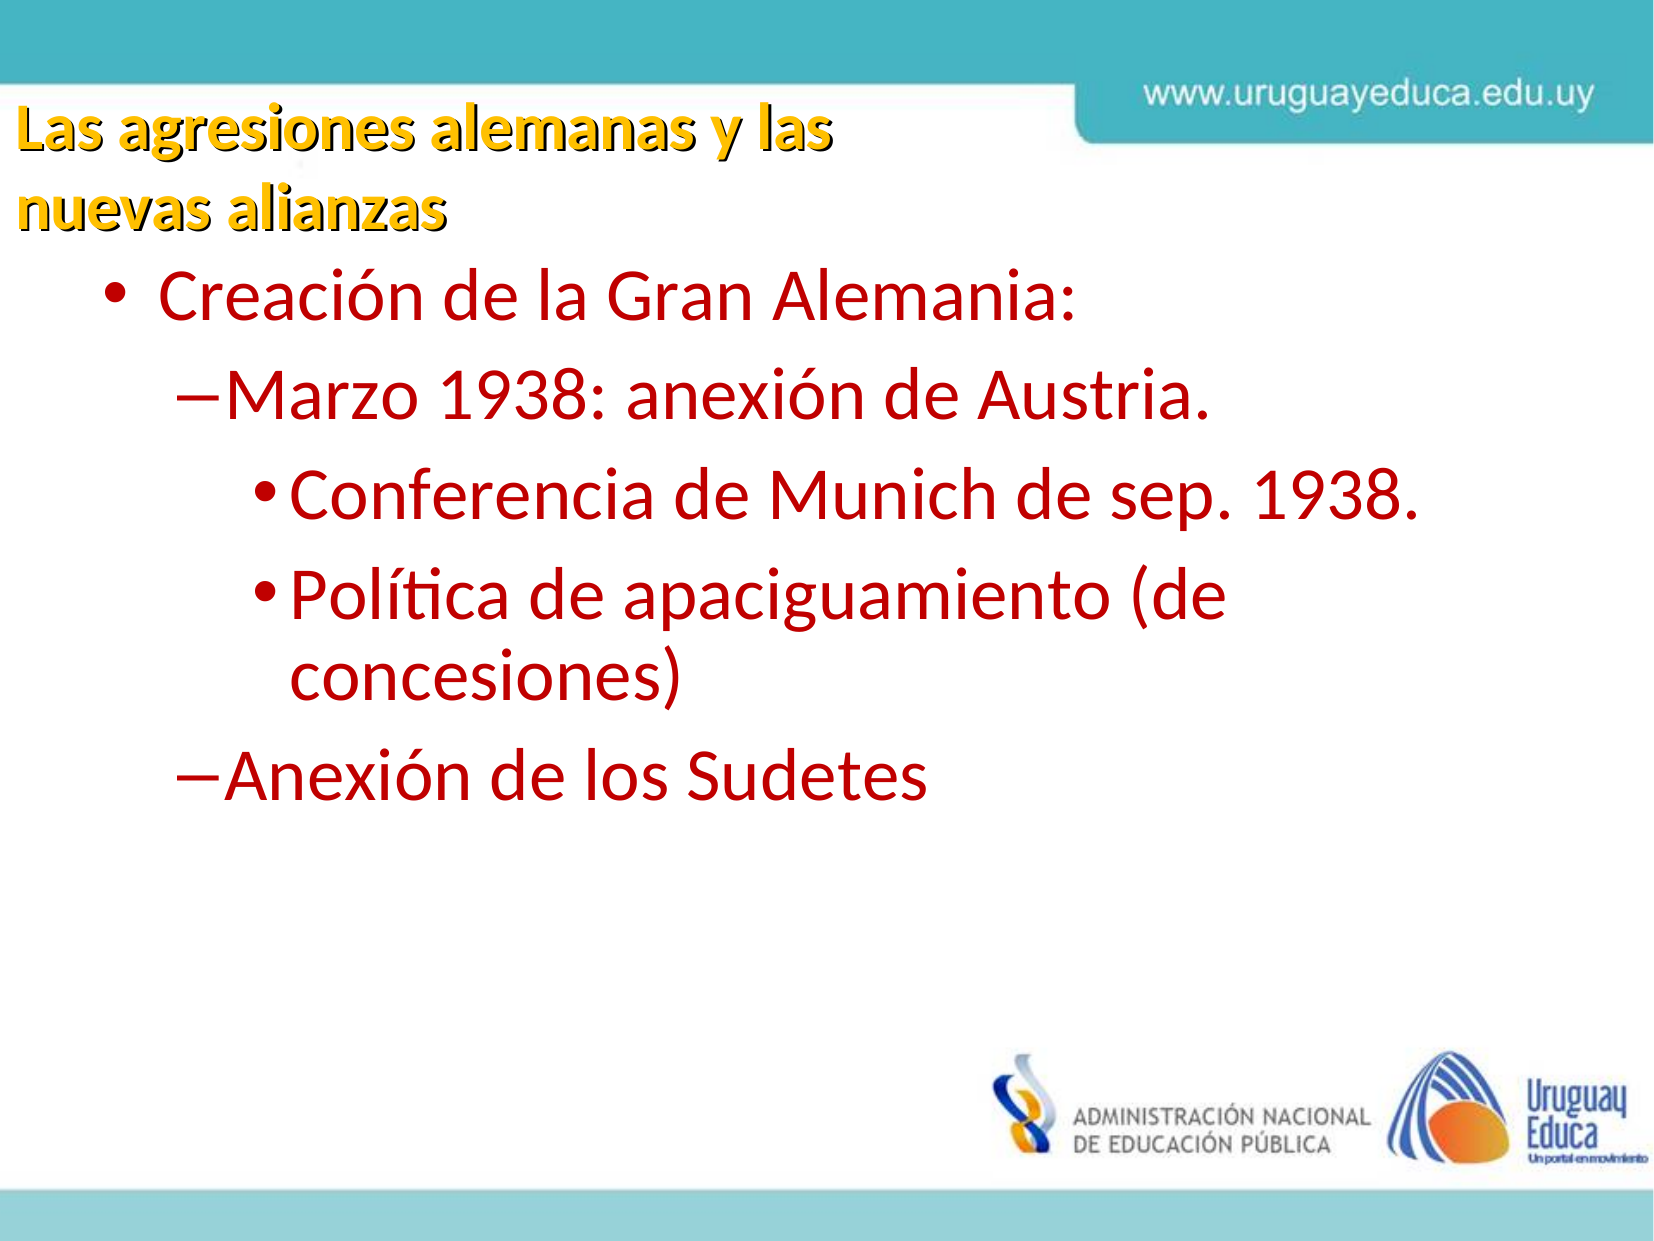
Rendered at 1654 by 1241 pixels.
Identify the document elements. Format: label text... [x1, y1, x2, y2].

picture [0, 0, 1654, 1241]
list Creación de la Gran Alemania: Marzo 1938: anexión de Austria. Conferencia de Munich de sep. 1938. Política de apaciguamiento (de concesiones) Anexión de los Sudetes [87, 247, 1499, 993]
title Las agresiones alemanas y las nuevas alianzas [0, 59, 1055, 266]
